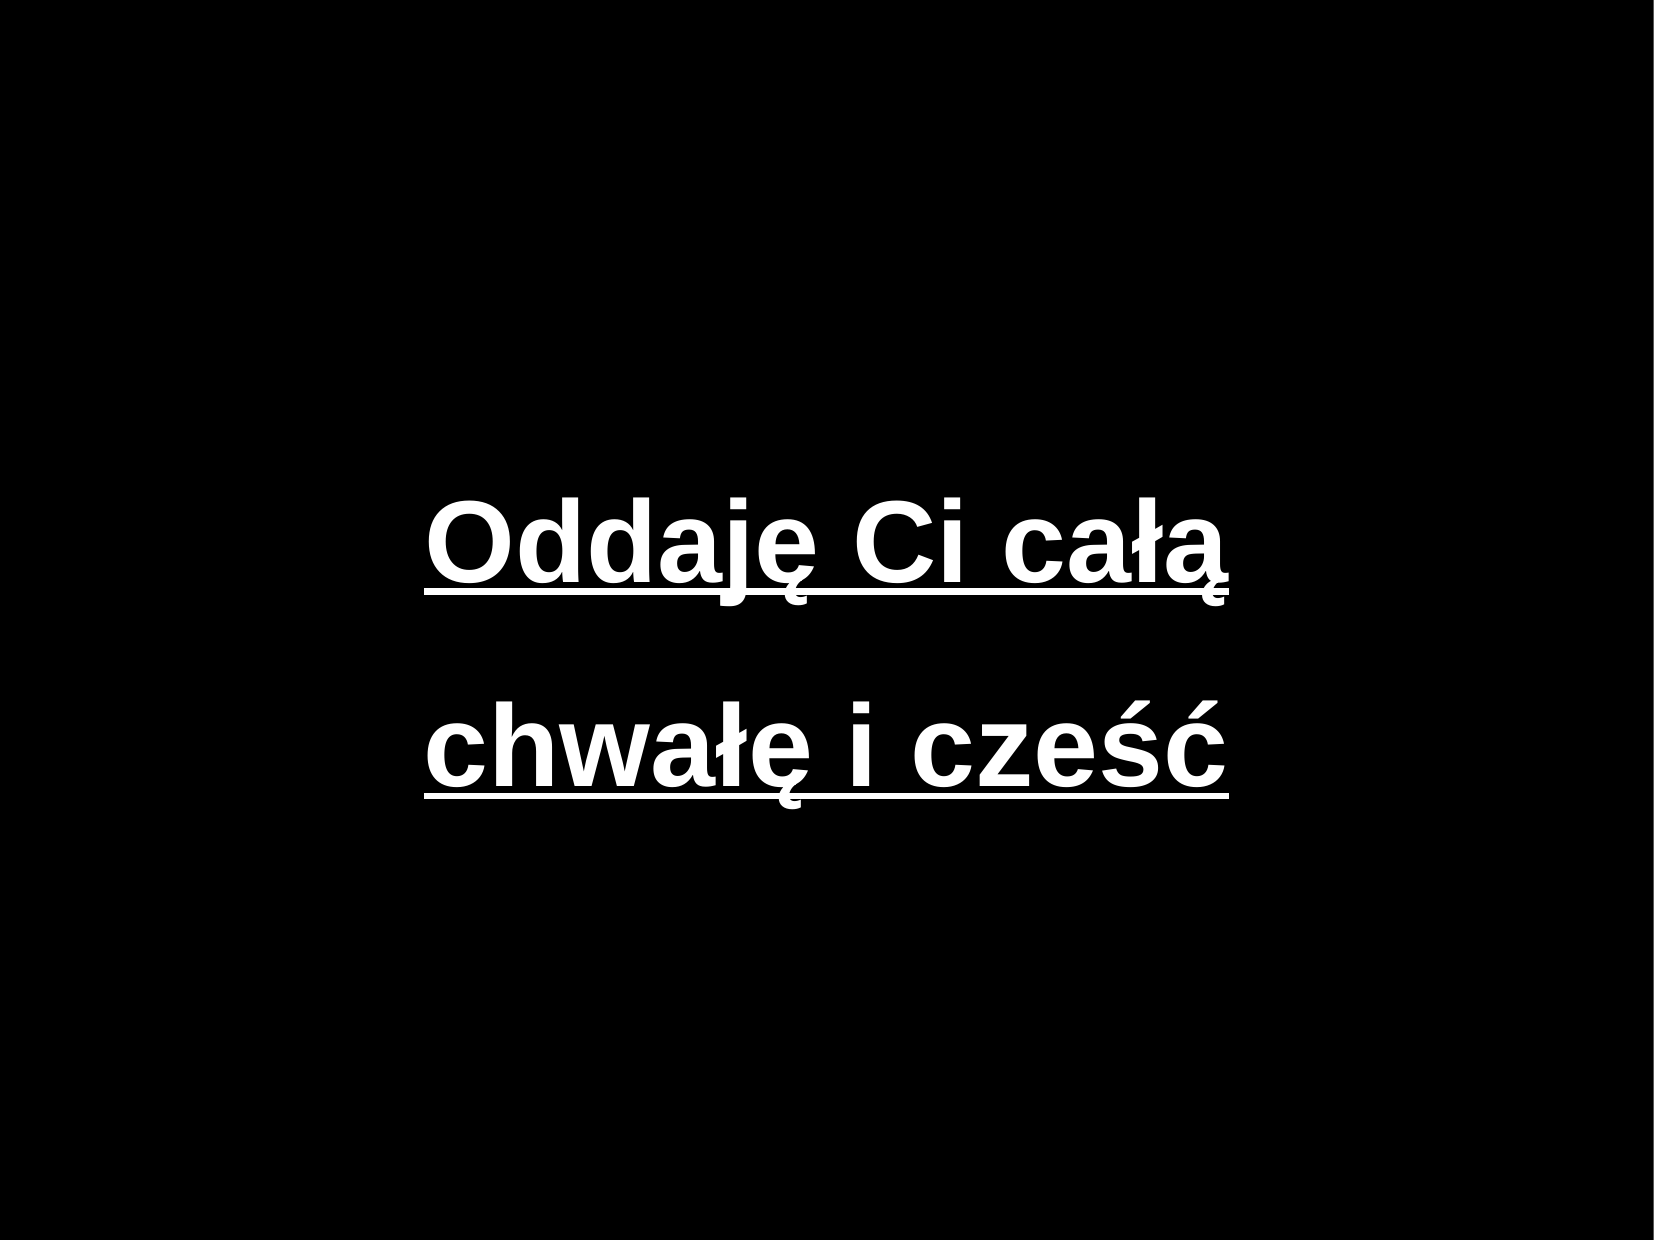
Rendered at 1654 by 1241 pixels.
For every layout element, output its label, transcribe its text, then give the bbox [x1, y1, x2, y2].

subtitle Oddaję Ci całą chwałę i cześć [0, 437, 1654, 803]
